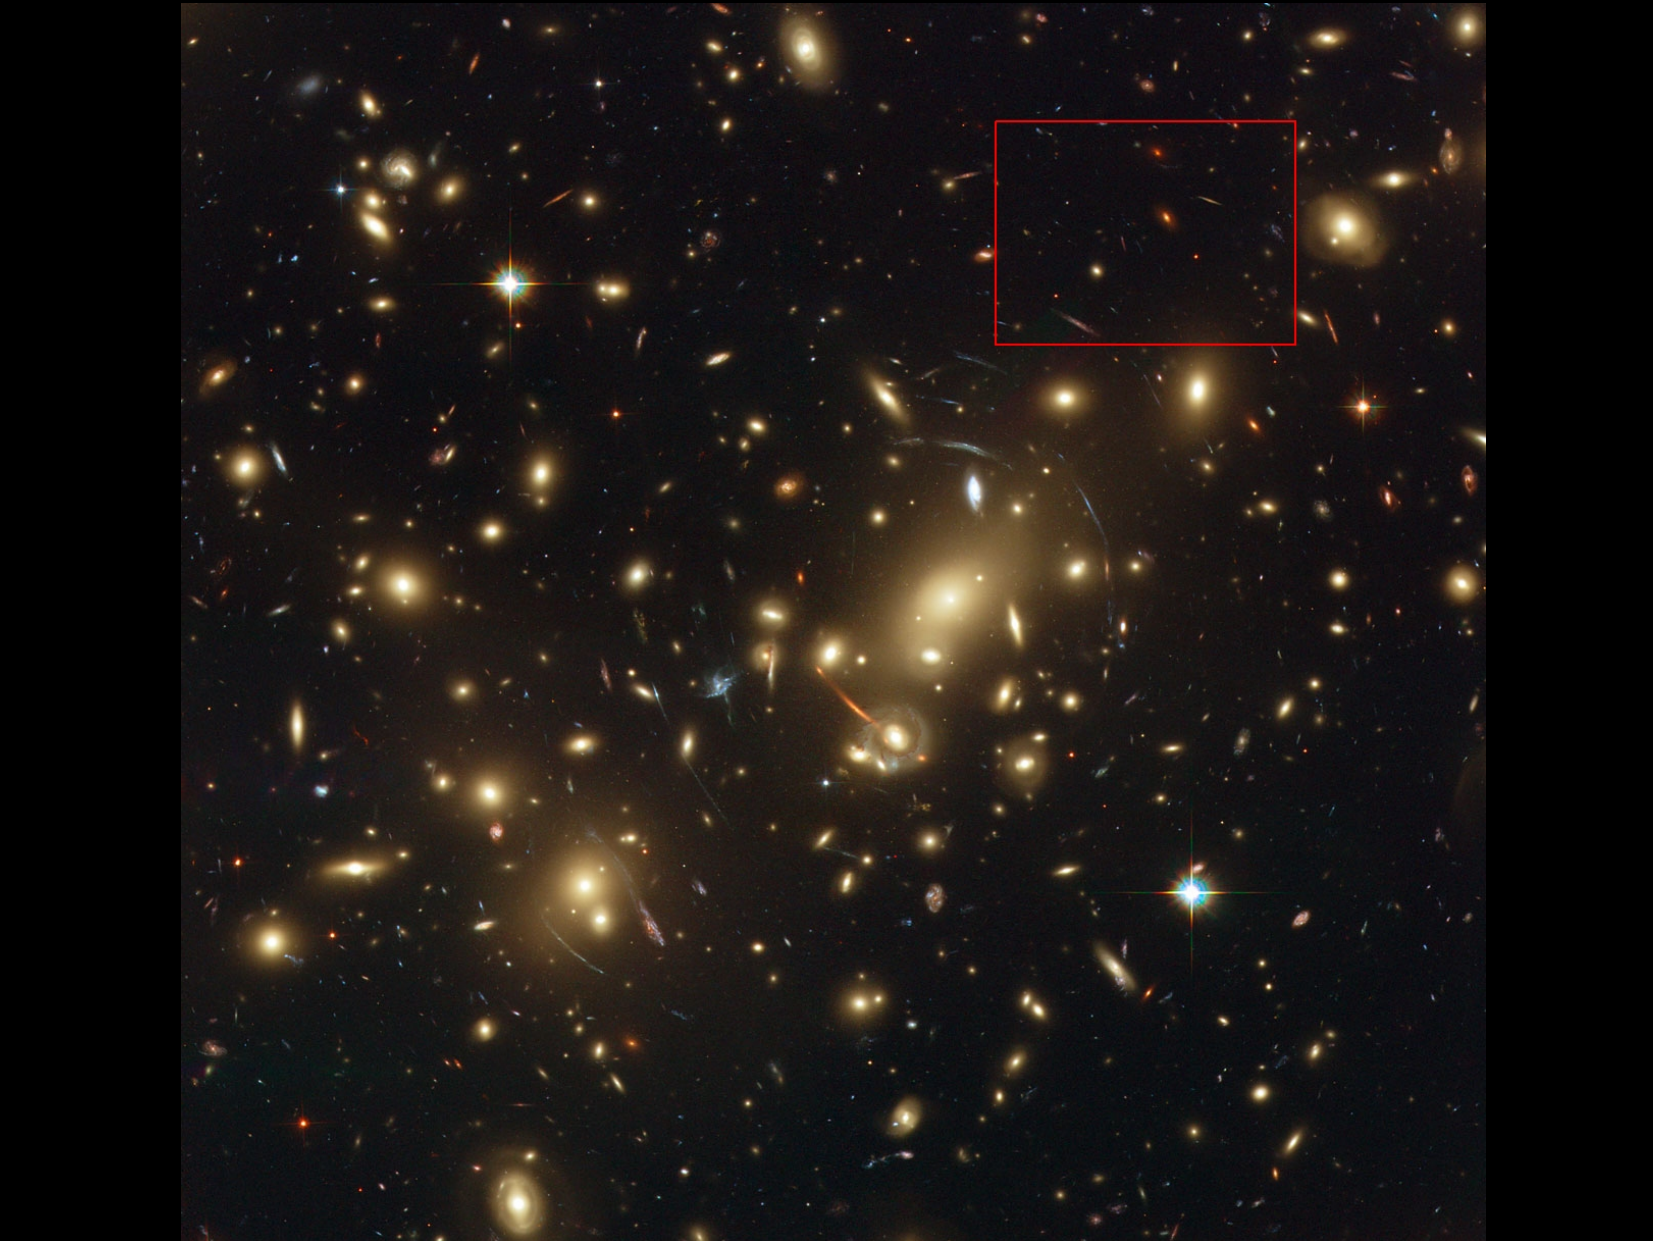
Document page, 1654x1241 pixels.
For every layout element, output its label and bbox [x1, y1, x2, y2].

picture [181, 3, 1486, 1241]
